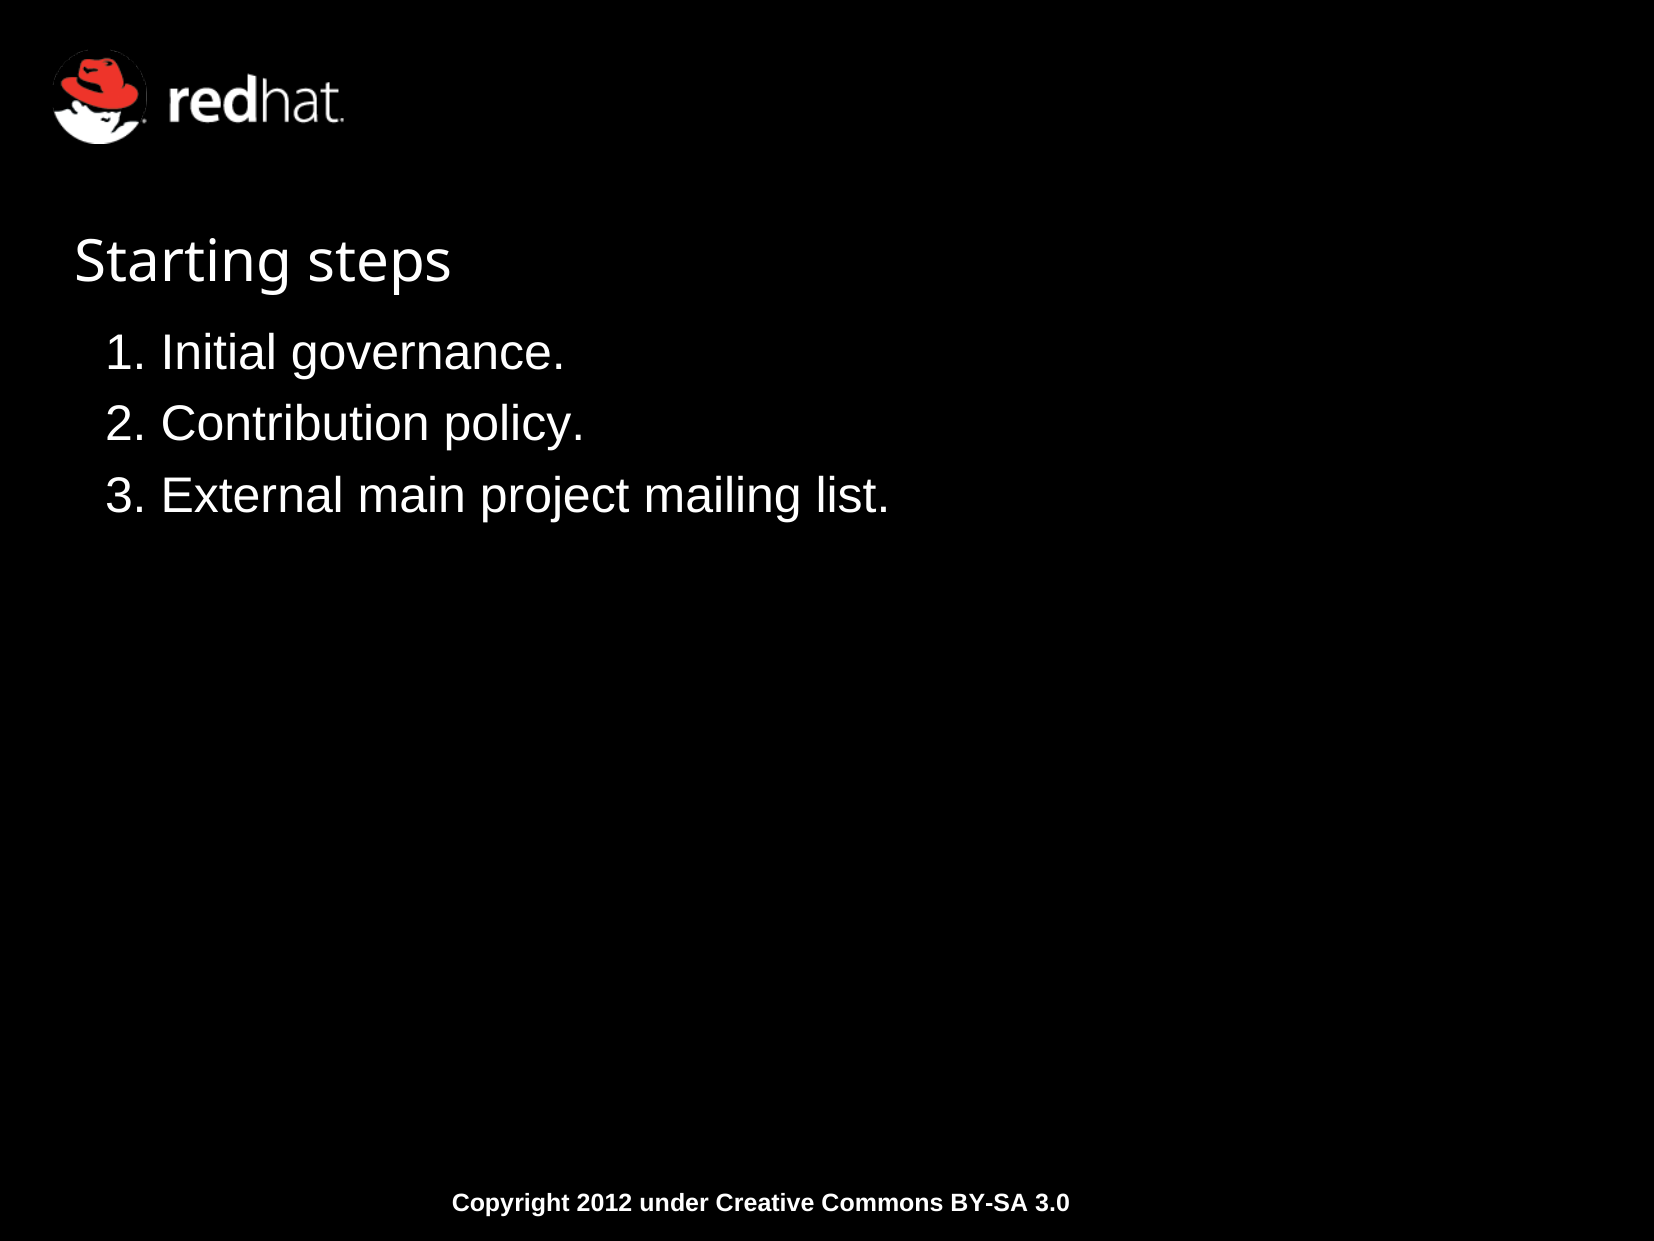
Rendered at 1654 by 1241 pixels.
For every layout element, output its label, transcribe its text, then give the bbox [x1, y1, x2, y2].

title Starting steps [74, 199, 1506, 318]
list 1. Initial governance. 2. Contribution policy. 3. External main project mailing list. [77, 324, 1500, 1186]
picture [52, 49, 345, 144]
